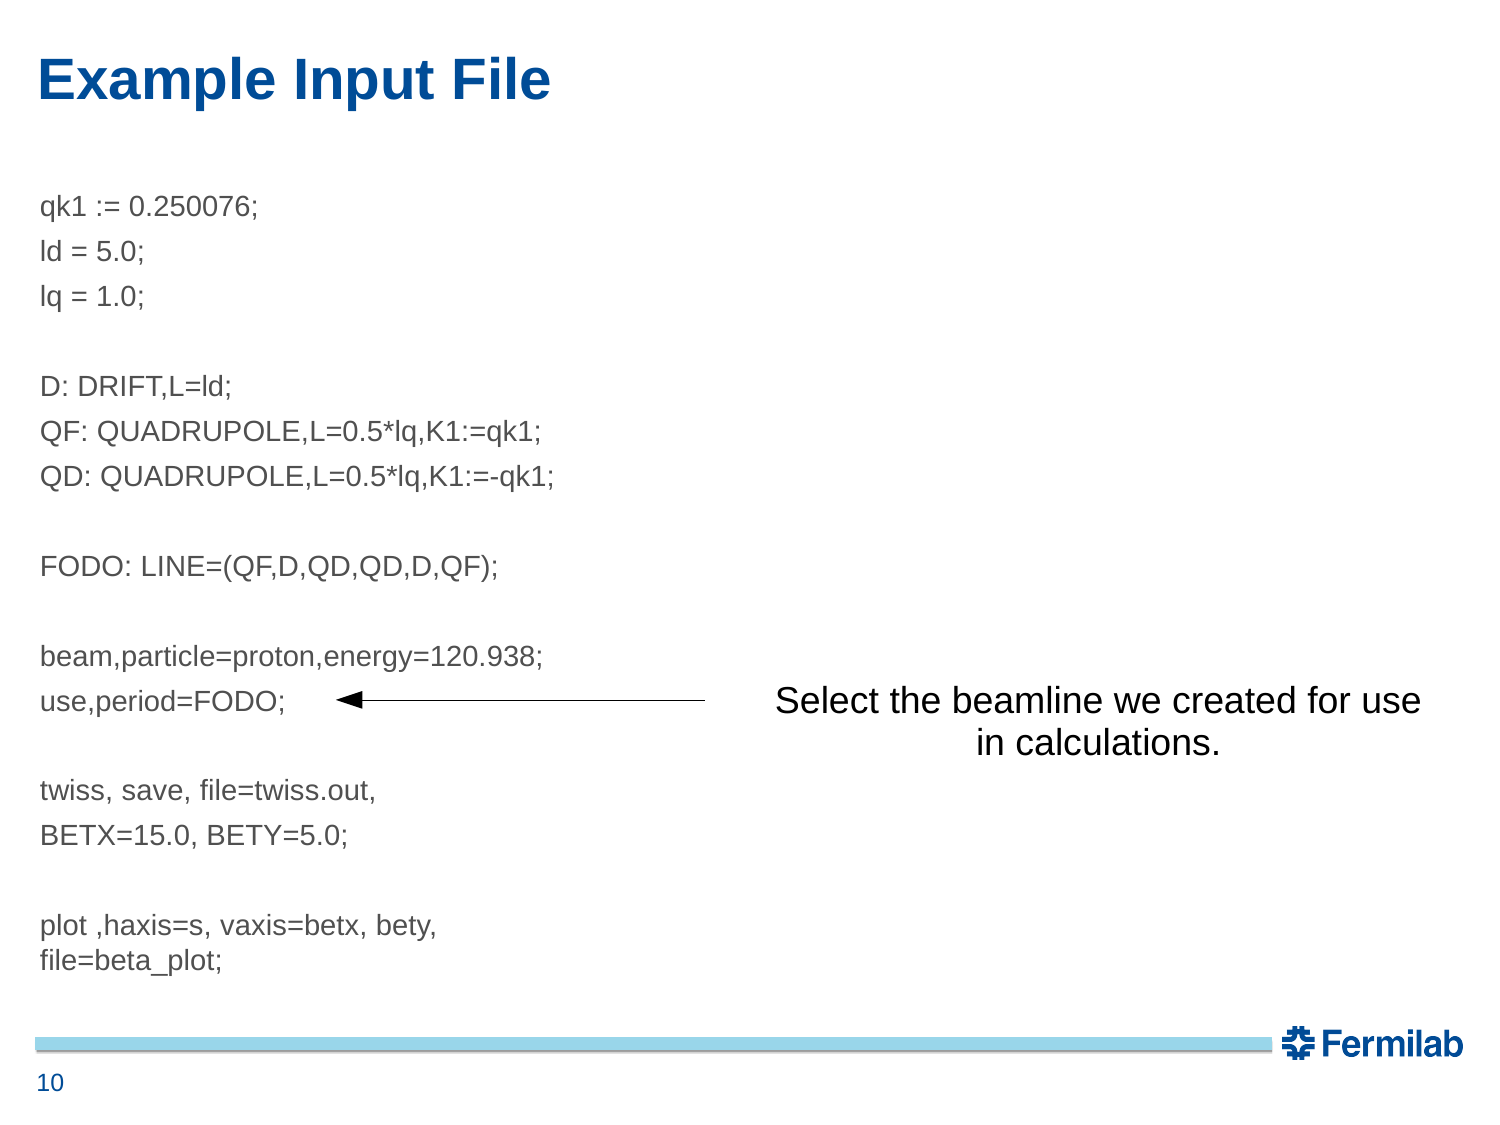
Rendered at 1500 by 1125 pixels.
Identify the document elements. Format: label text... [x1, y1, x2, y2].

slide_number <number> [36, 1066, 105, 1106]
list qk1 := 0.250076; ld = 5.0; lq = 1.0; D: DRIFT,L=ld; QF: QUADRUPOLE,L=0.5*lq,K1:=qk1; QD: QUADRUPOLE,L=0.5*lq,K1:=-qk1; FODO: LINE=(QF,D,QD,QD,D,QF); beam,particle=proton,energy=120.938; use,period=FODO; twiss, save, file=twiss.out, BETX=15.0, BETY=5.0; plot ,haxis=s, vaxis=betx, bety, file=beta_plot; [39, 187, 587, 926]
text_box Select the beamline we created for use in calculations. [760, 671, 1445, 793]
title Example Input File [37, 41, 1463, 112]
picture [1282, 1026, 1463, 1060]
